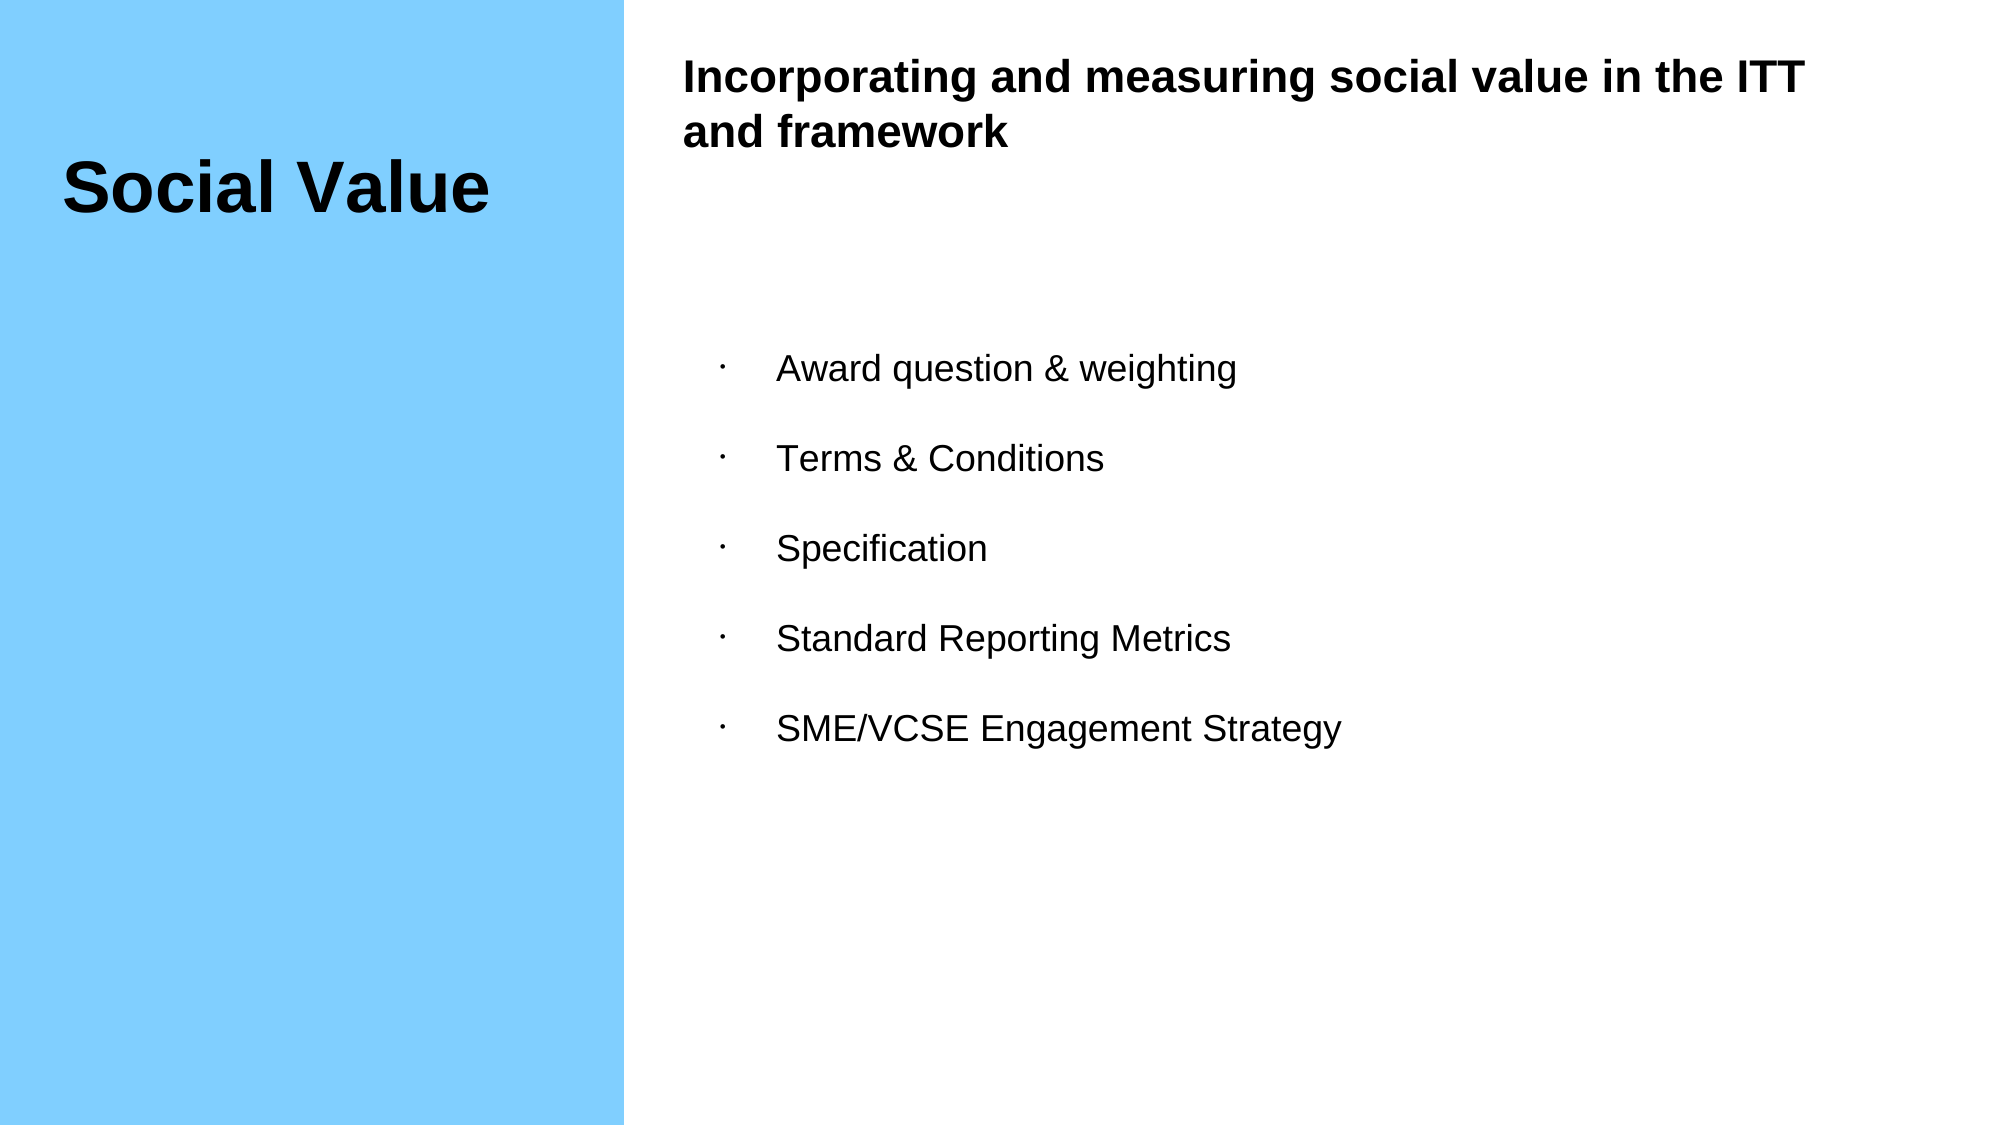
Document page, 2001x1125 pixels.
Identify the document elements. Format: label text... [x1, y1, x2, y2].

title Incorporating and measuring social value in the ITT and framework [682, 46, 1873, 198]
title Social Value [62, 139, 564, 279]
text_box Award question & weighting Terms & Conditions Specification Standard Reporting Metrics SME/VCSE Engagement Strategy [667, 208, 1935, 1094]
